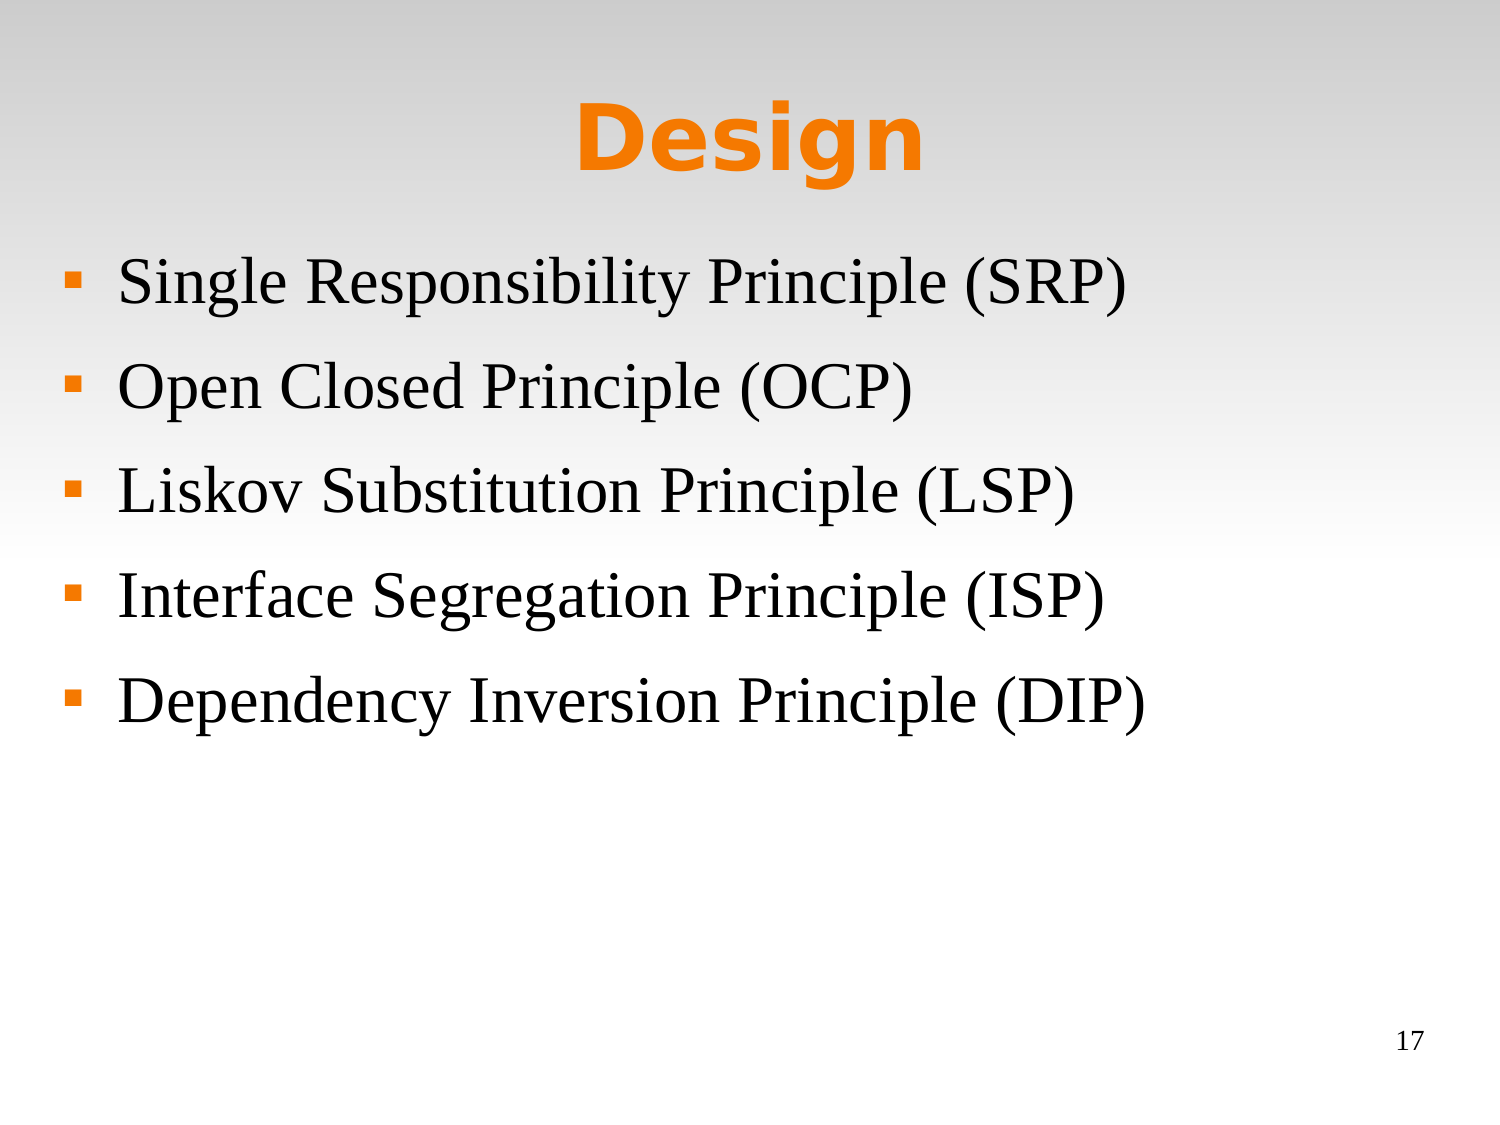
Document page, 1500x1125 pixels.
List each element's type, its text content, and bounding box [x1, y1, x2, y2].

list Single Responsibility Principle (SRP)‏ Open Closed Principle (OCP)‏ Liskov Substitution Principle (LSP)‏ Interface Segregation Principle (ISP)‏ Dependency Inversion Principle (DIP)‏ [29, 243, 1468, 1087]
title Design [75, 44, 1425, 233]
